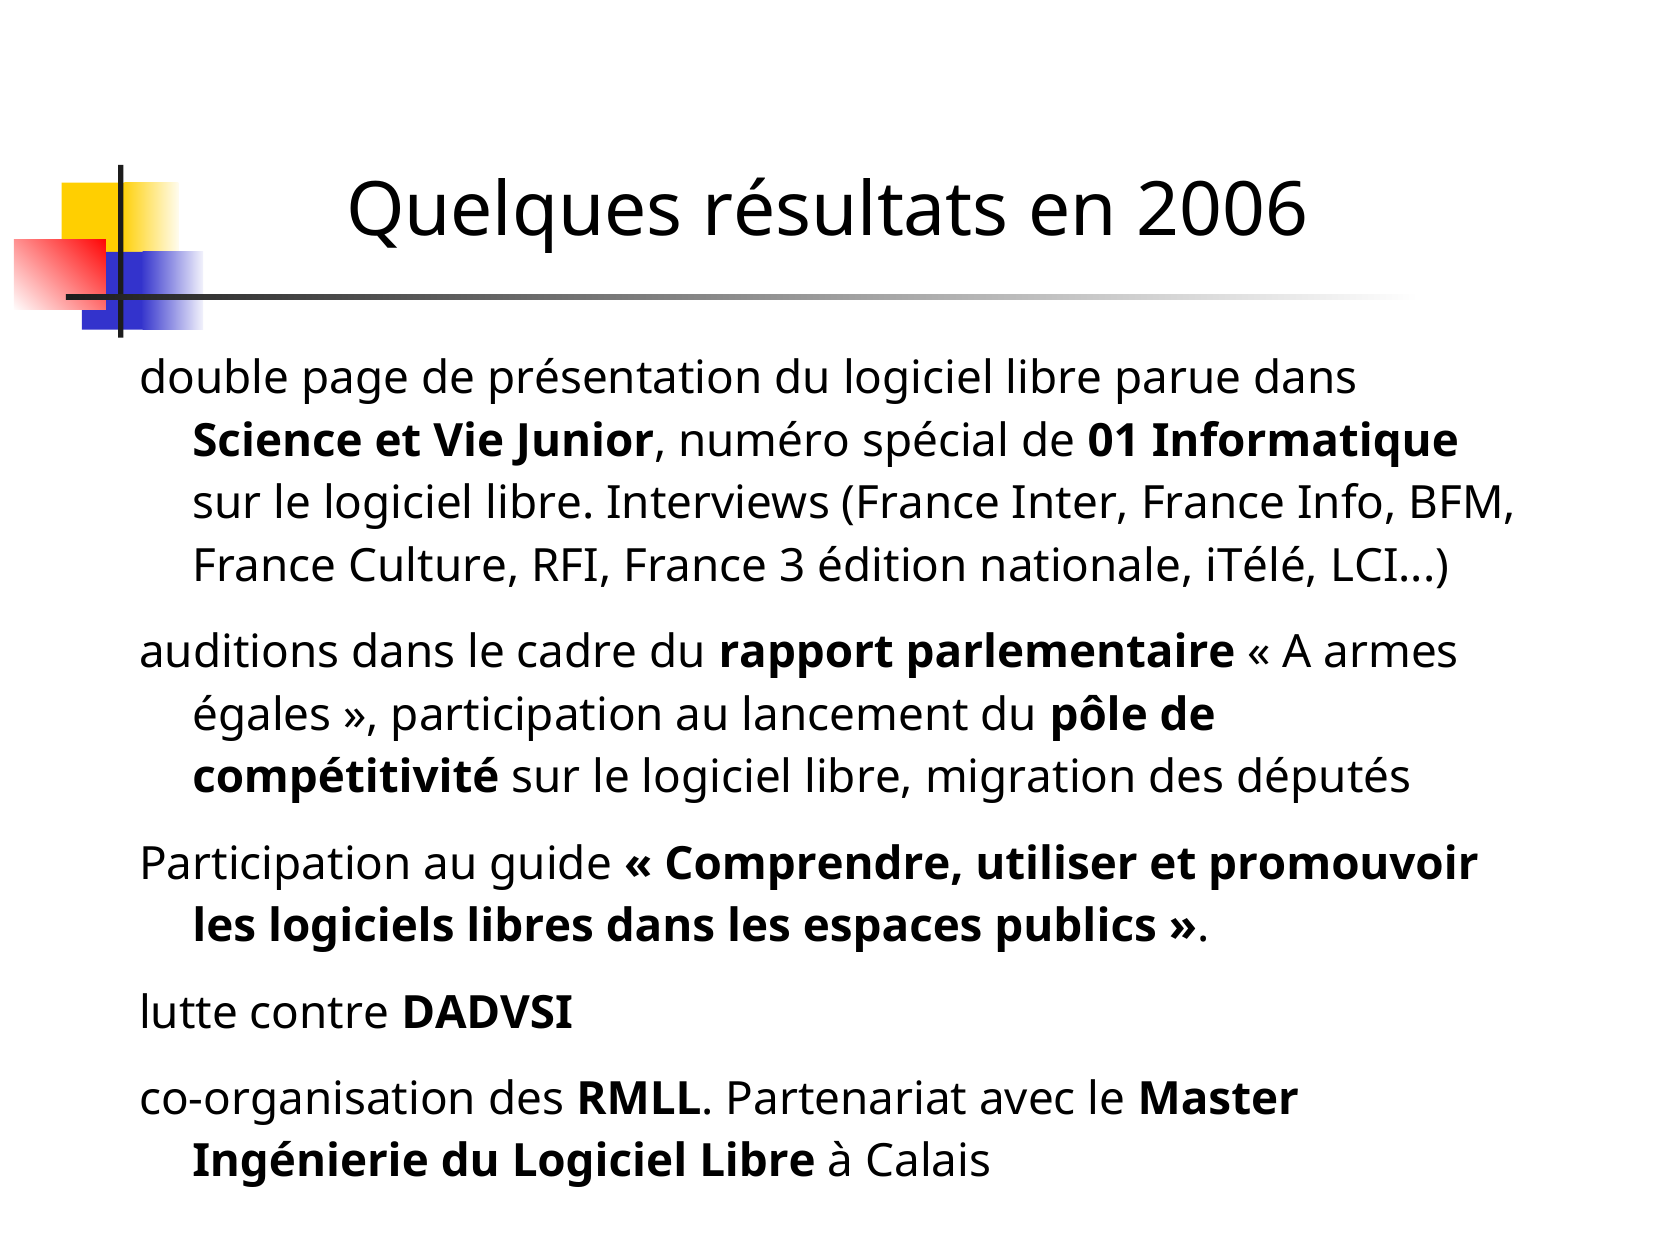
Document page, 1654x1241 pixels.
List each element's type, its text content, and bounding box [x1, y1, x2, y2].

title Quelques résultats en 2006 [121, 110, 1534, 303]
list double page de présentation du logiciel libre parue dans Science et Vie Junior, numéro spécial de 01 Informatique sur le logiciel libre. Interviews (France Inter, France Info, BFM, France Culture, RFI, France 3 édition nationale, iTélé, LCI...) auditions dans le cadre du rapport parlementaire « A armes égales », participation au lancement du pôle de compétitivité sur le logiciel libre, migration des députés Participation au guide « Comprendre, utiliser et promouvoir les logiciels libres dans les espaces publics ». lutte contre DADVSI co-organisation des RMLL. Partenariat avec le Master Ingénierie du Logiciel Libre à Calais [121, 344, 1534, 1218]
